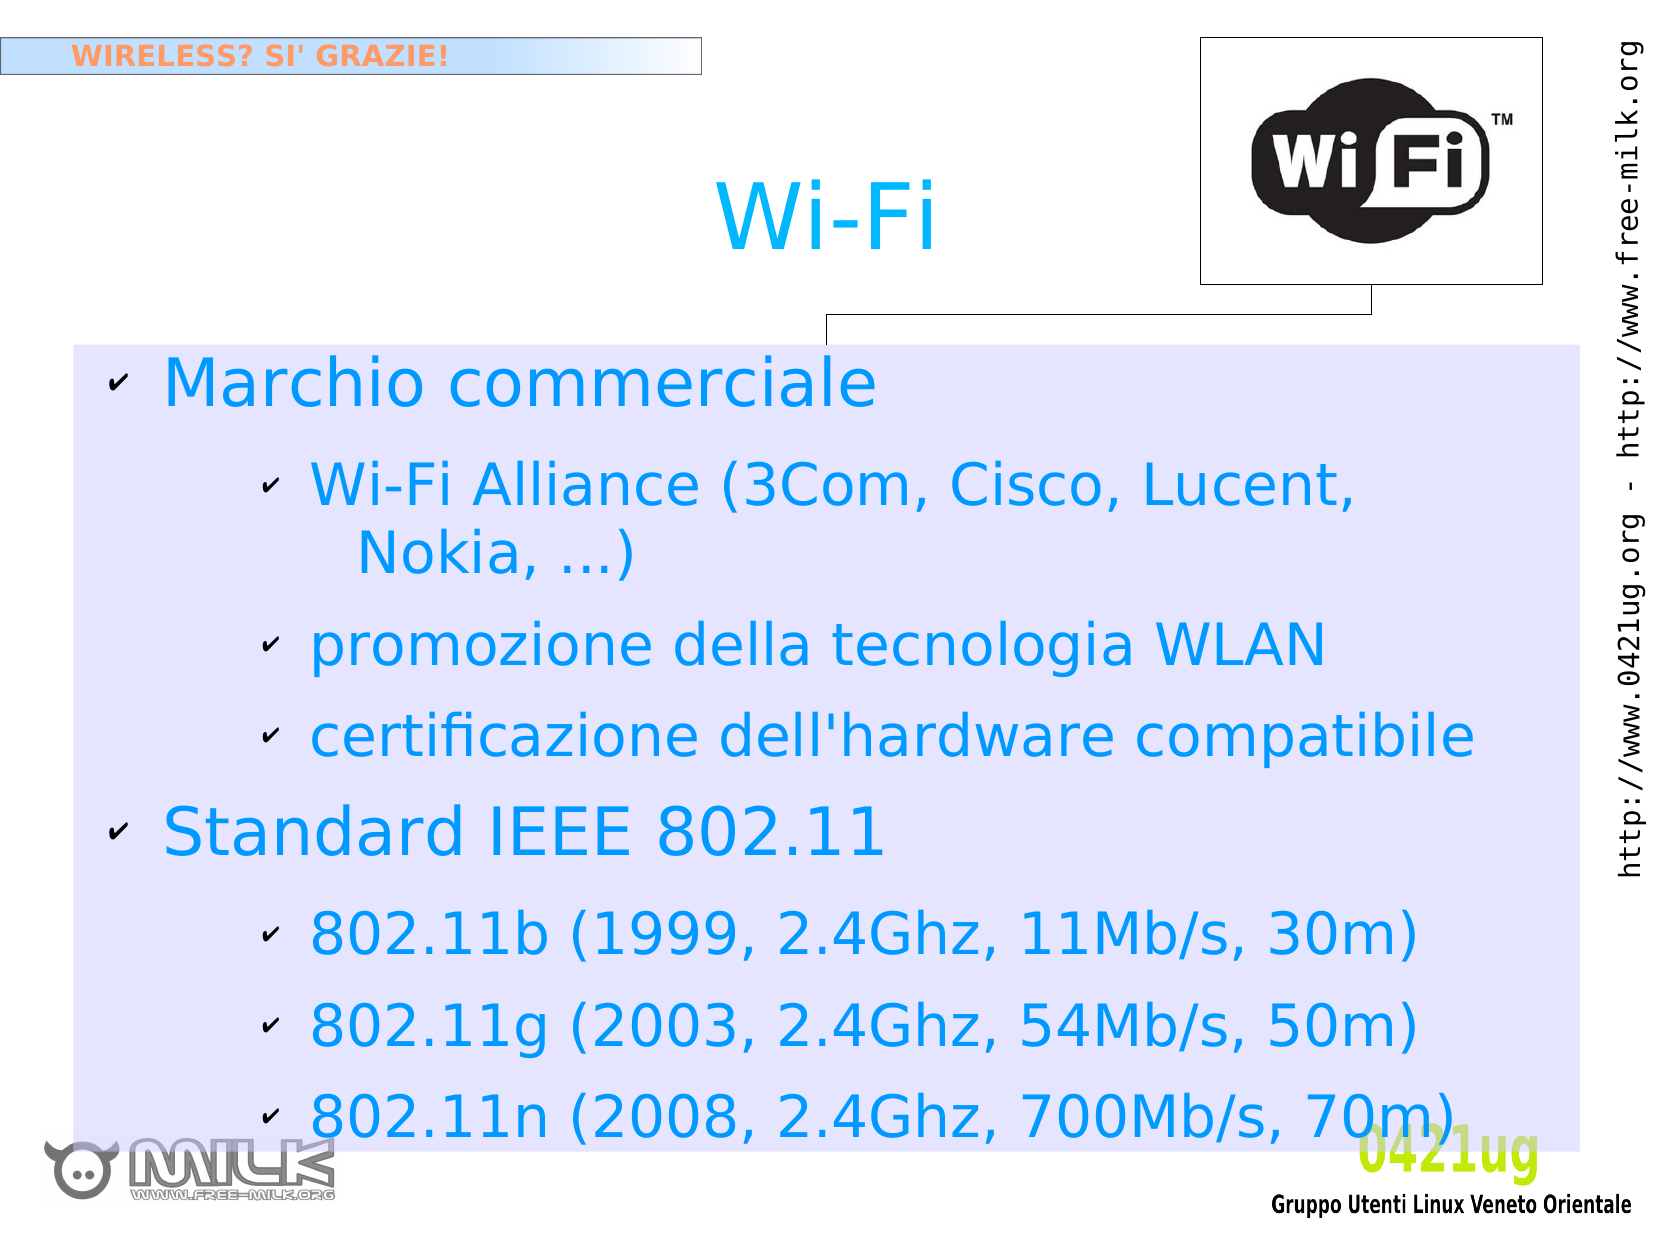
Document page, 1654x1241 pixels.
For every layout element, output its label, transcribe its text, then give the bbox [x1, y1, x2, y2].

text_box [1200, 37, 1543, 285]
title Wi-Fi [121, 114, 1533, 322]
list Marchio commerciale Wi-Fi Alliance (3Com, Cisco, Lucent, Nokia, ...) promozione della tecnologia WLAN certificazione dell'hardware compatibile Standard IEEE 802.11 802.11b (1999, 2.4Ghz, 11Mb/s, 30m) 802.11g (2003, 2.4Ghz, 54Mb/s, 50m) 802.11n (2008, 2.4Ghz, 700Mb/s, 70m) [73, 344, 1580, 1088]
picture [1215, 70, 1527, 252]
picture [40, 1133, 338, 1205]
picture [1272, 1123, 1631, 1218]
